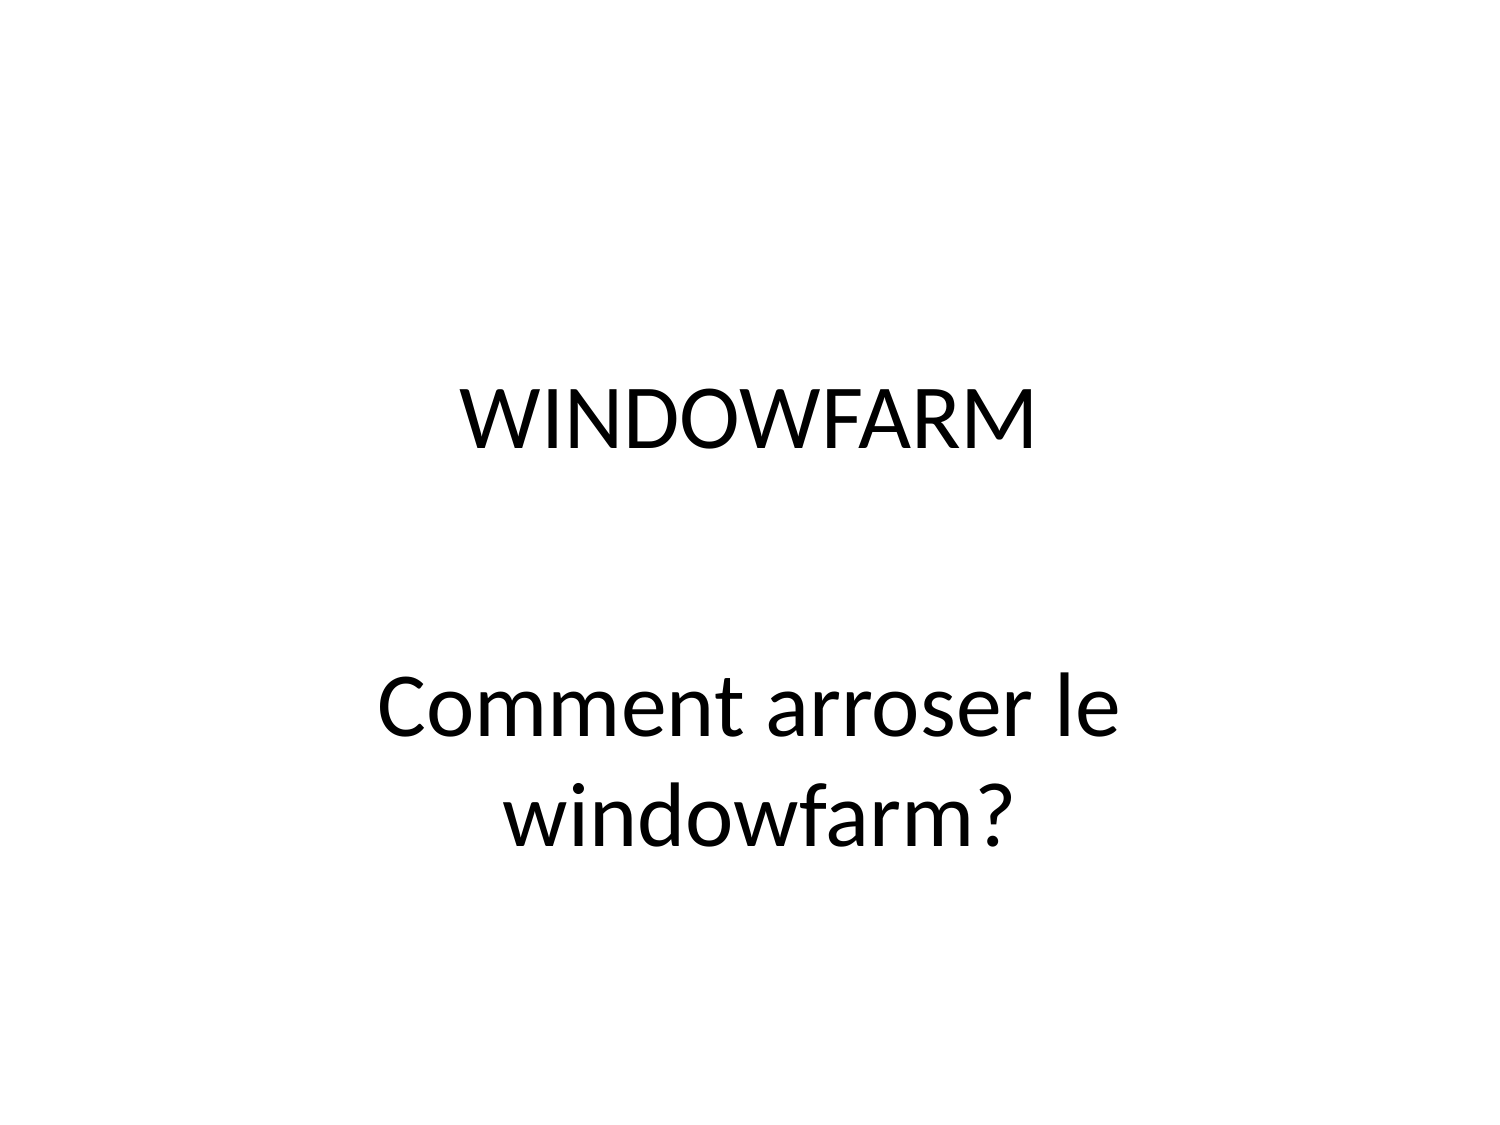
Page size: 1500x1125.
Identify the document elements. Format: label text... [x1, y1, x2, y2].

title WINDOWFARM [112, 349, 1388, 591]
subtitle Comment arroser le windowfarm? [225, 637, 1275, 925]
